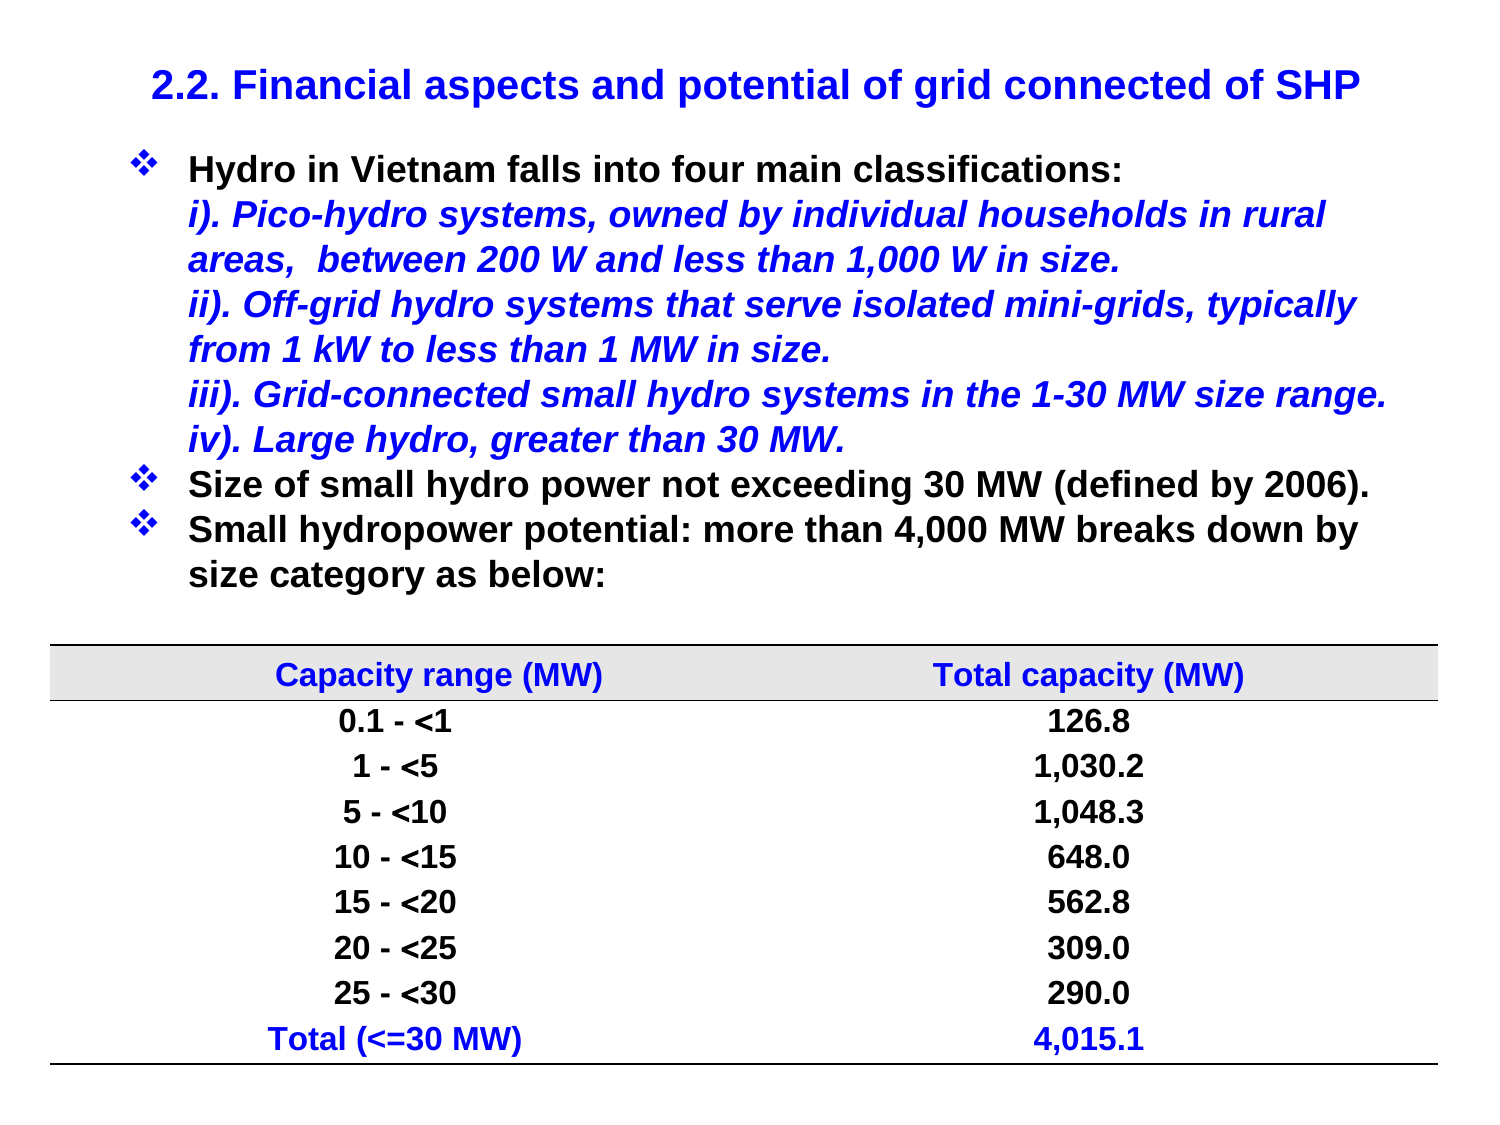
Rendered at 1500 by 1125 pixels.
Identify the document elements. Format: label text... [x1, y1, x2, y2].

table_cell 1,048.3 [740, 792, 1438, 837]
table_cell 20 - 25 [50, 928, 740, 973]
table_cell 0.1 - 1 [50, 701, 740, 746]
table_cell Total (<=30 MW) [50, 1019, 740, 1063]
table_header Total capacity (MW) [740, 646, 1438, 700]
table_cell 1,030.2 [740, 746, 1438, 792]
text_box Hydro in Vietnam falls into four main classifications: i). Pico-hydro systems, owned by individual households in rural areas, between 200 W and less than 1,000 W in size. ii). Off-grid hydro systems that serve isolated mini-grids, typically from 1 kW to less than 1 MW in size. iii). Grid-connected small hydro systems in the 1-30 MW size range. iv). Large hydro, greater than 30 MW. Size of small hydro power not exceeding 30 MW (defined by 2006). Small hydropower potential: more than 4,000 MW breaks down by size category as below: [112, 137, 1426, 603]
table_cell 309.0 [740, 928, 1438, 973]
table_cell 290.0 [740, 973, 1438, 1019]
table_cell 126.8 [740, 701, 1438, 746]
table_cell 1 - 5 [50, 746, 740, 792]
table_cell 10 - 15 [50, 837, 740, 882]
text_box 2.2. Financial aspects and potential of grid connected of SHP [62, 50, 1450, 116]
table_cell 4,015.1 [740, 1019, 1438, 1063]
table_header Capacity range (MW) [50, 646, 740, 700]
table_cell 5 - 10 [50, 792, 740, 837]
table_cell 25 - 30 [50, 973, 740, 1019]
table_cell 15 - 20 [50, 882, 740, 928]
table_cell 562.8 [740, 882, 1438, 928]
table_cell 648.0 [740, 837, 1438, 882]
